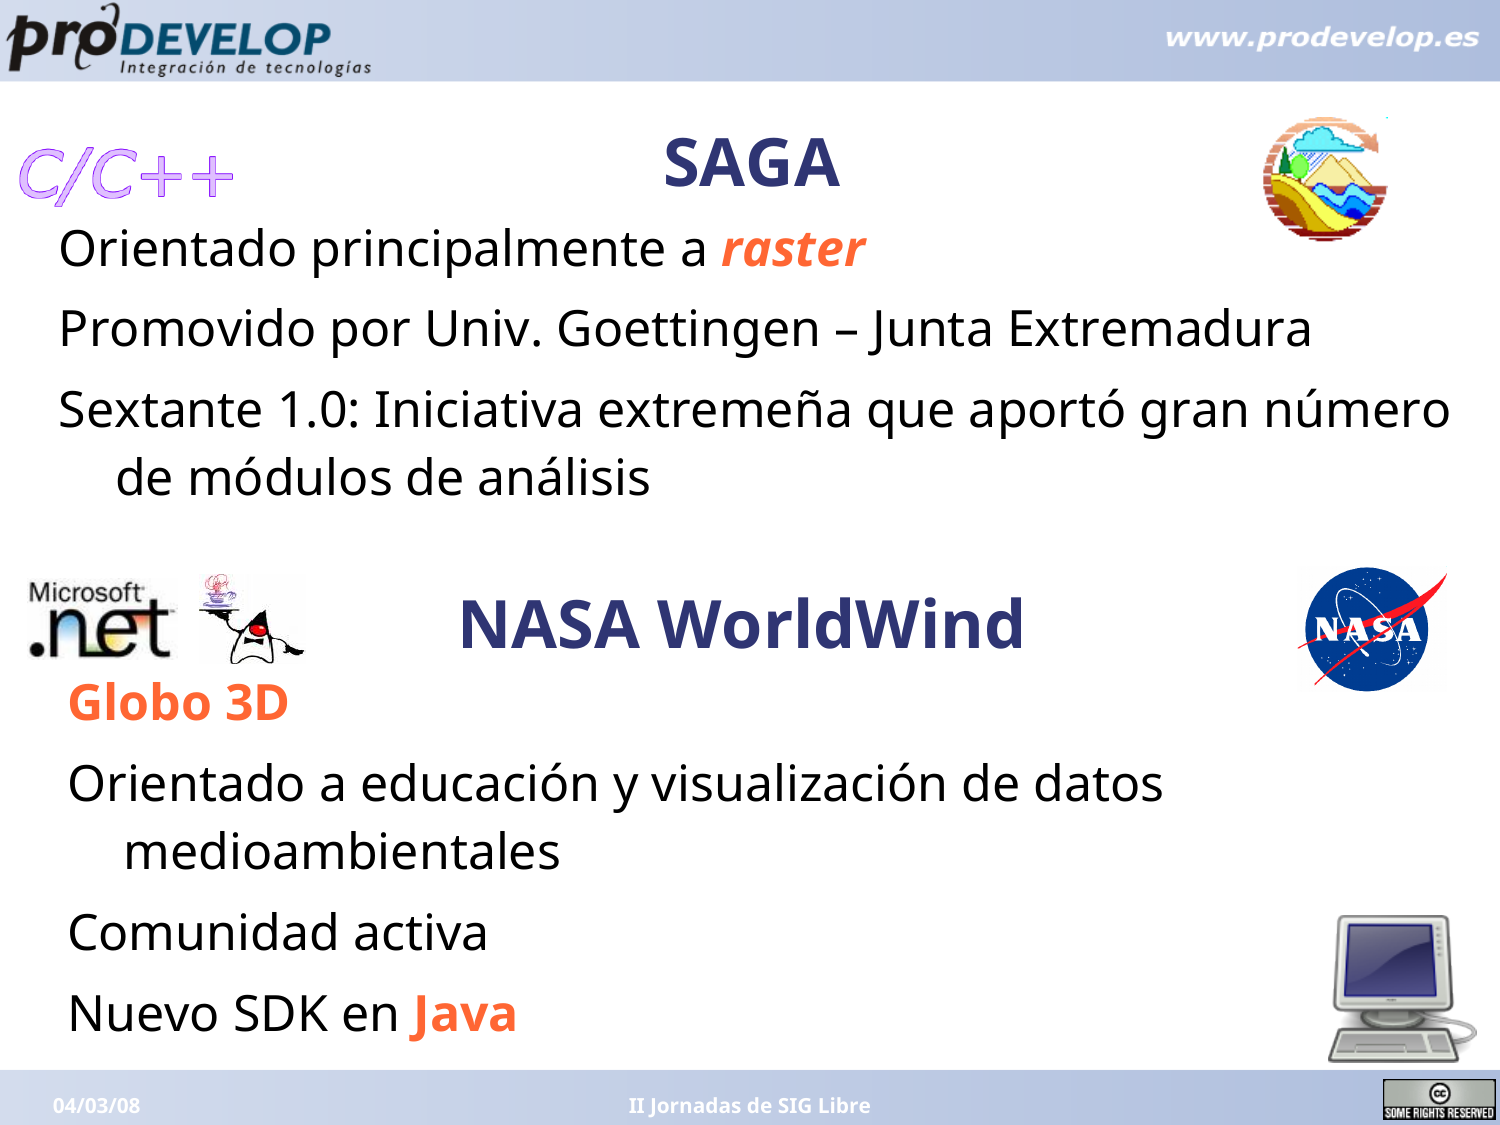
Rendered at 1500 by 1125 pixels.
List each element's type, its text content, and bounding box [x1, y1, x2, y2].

title NASA WorldWind [67, 535, 1418, 667]
list Orientado principalmente a raster Promovido por Univ. Goettingen – Junta Extremadura Sextante 1.0: Iniciativa extremeña que aportó gran número de módulos de análisis [59, 212, 1469, 536]
picture [0, 0, 1500, 1125]
title SAGA [76, 73, 1427, 212]
list Globo 3D Orientado a educación y visualización de datos medioambientales Comunidad activa Nuevo SDK en Java [67, 667, 1418, 1079]
